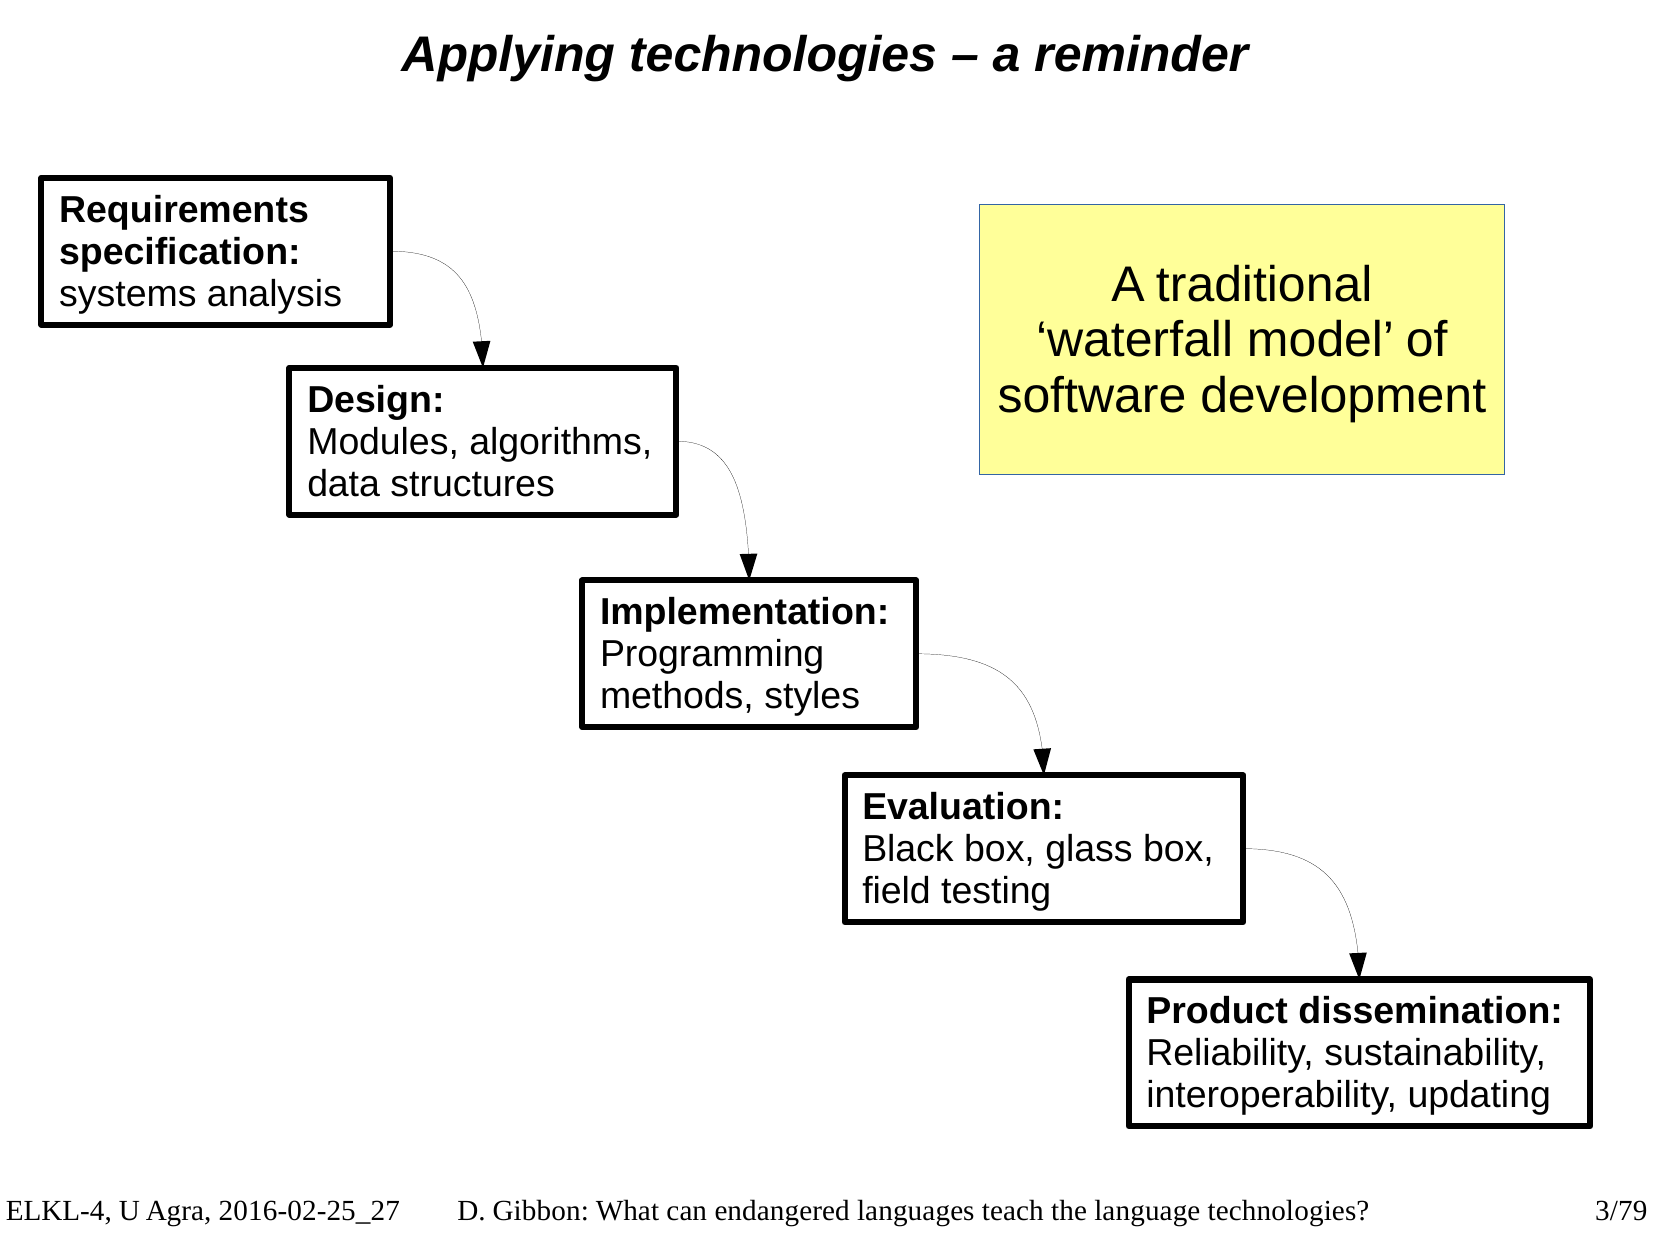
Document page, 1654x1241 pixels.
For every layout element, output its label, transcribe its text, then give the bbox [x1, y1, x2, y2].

text_box Product dissemination: Reliability, sustainability, interoperability, updating [1128, 979, 1591, 1127]
text_box Implementation: Programming methods, styles [582, 580, 917, 728]
text_box Requirements specification: systems analysis [41, 177, 391, 325]
title Applying technologies – a reminder [0, 2, 1654, 106]
text_box A traditional ‘waterfall model’ of software development [979, 204, 1505, 475]
text_box Design: Modules, algorithms, data structures [289, 367, 677, 515]
text_box Evaluation: Black box, glass box, field testing [844, 775, 1244, 923]
